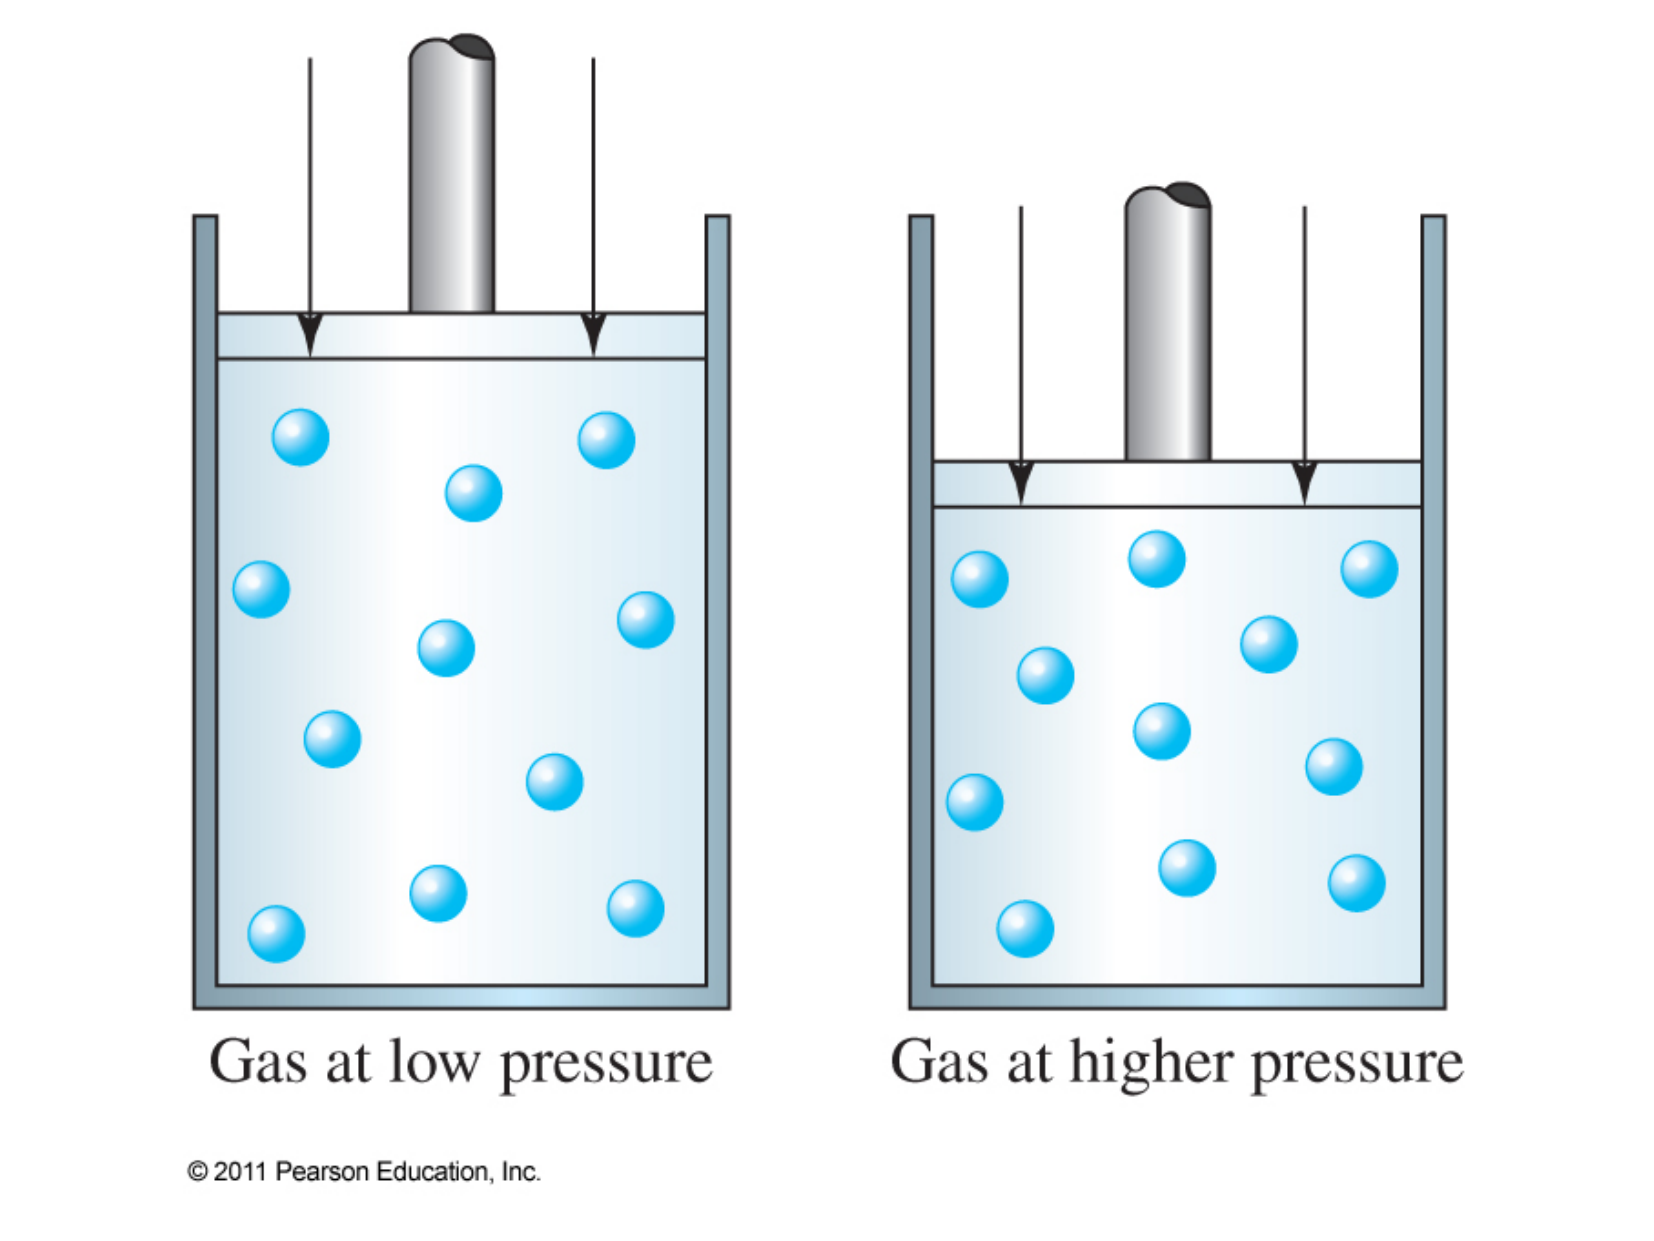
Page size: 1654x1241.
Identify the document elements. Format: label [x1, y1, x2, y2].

picture [153, 0, 1501, 1241]
